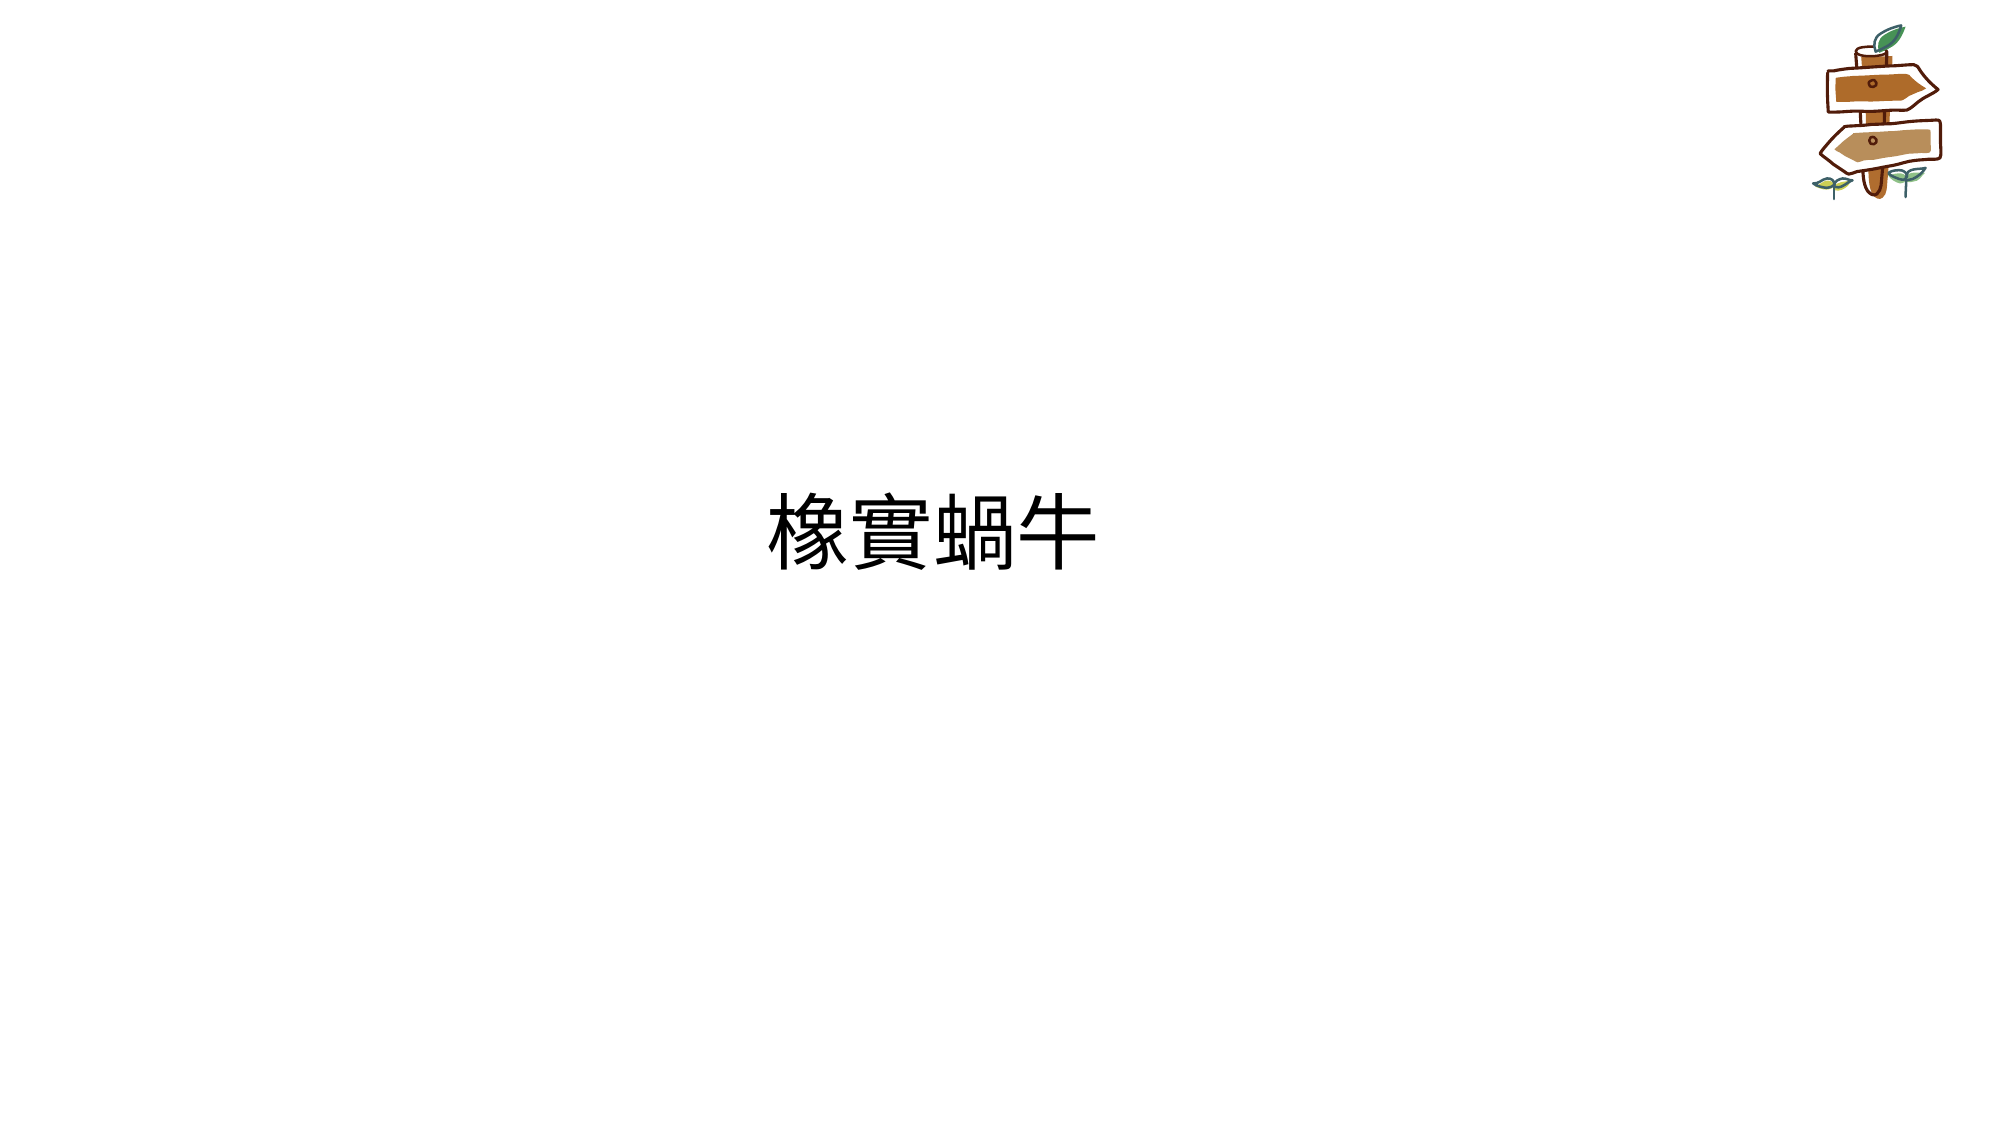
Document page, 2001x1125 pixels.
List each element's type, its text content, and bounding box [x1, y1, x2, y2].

picture [1811, 24, 1944, 201]
text_box 橡實蝸牛 [751, 472, 1541, 691]
